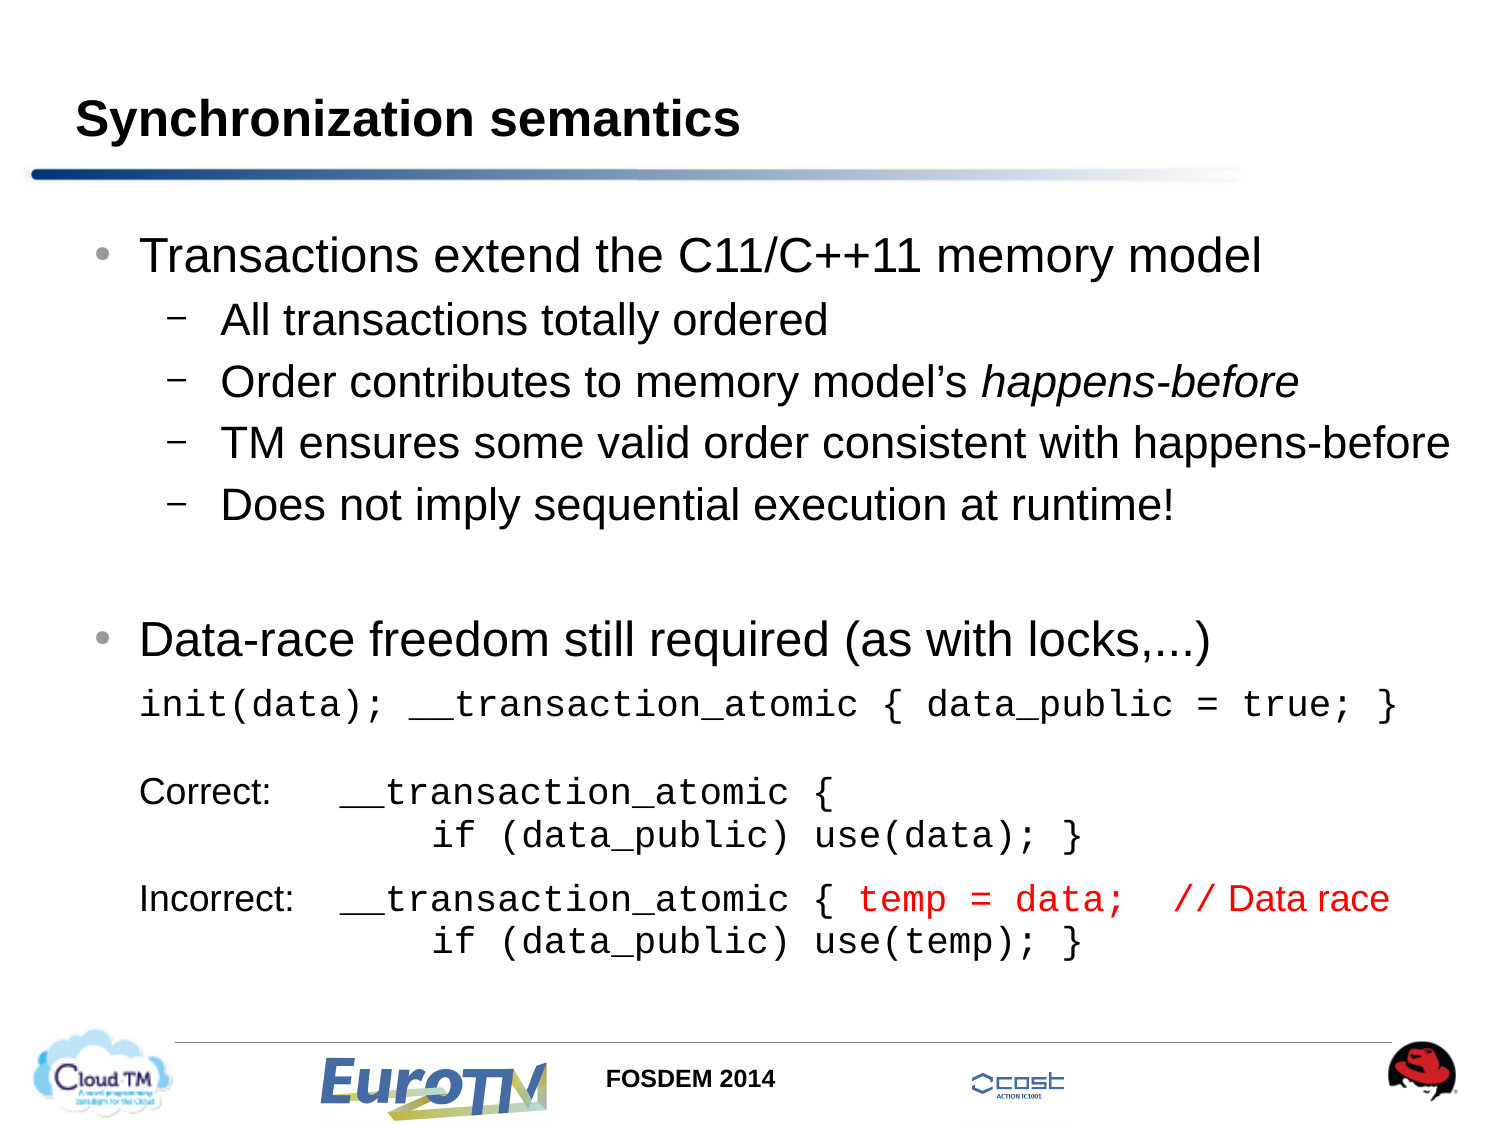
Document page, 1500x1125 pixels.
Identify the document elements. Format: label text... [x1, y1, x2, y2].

picture [1387, 1039, 1463, 1110]
list Transactions extend the C11/C++11 memory model All transactions totally ordered Order contributes to memory model’s happens-before TM ensures some valid order consistent with happens-before Does not imply sequential execution at runtime! Data-race freedom still required (as with locks,...) init(data); __transaction_atomic { data_public = true; } Correct: __transaction_atomic { if (data_public) use(data); } Incorrect: __transaction_atomic { temp = data; // Data race if (data_public) use(temp); } [78, 227, 1456, 971]
picture [315, 1053, 555, 1125]
picture [16, 160, 75, 189]
title Synchronization semantics [75, 34, 1425, 205]
picture [29, 1025, 175, 1120]
